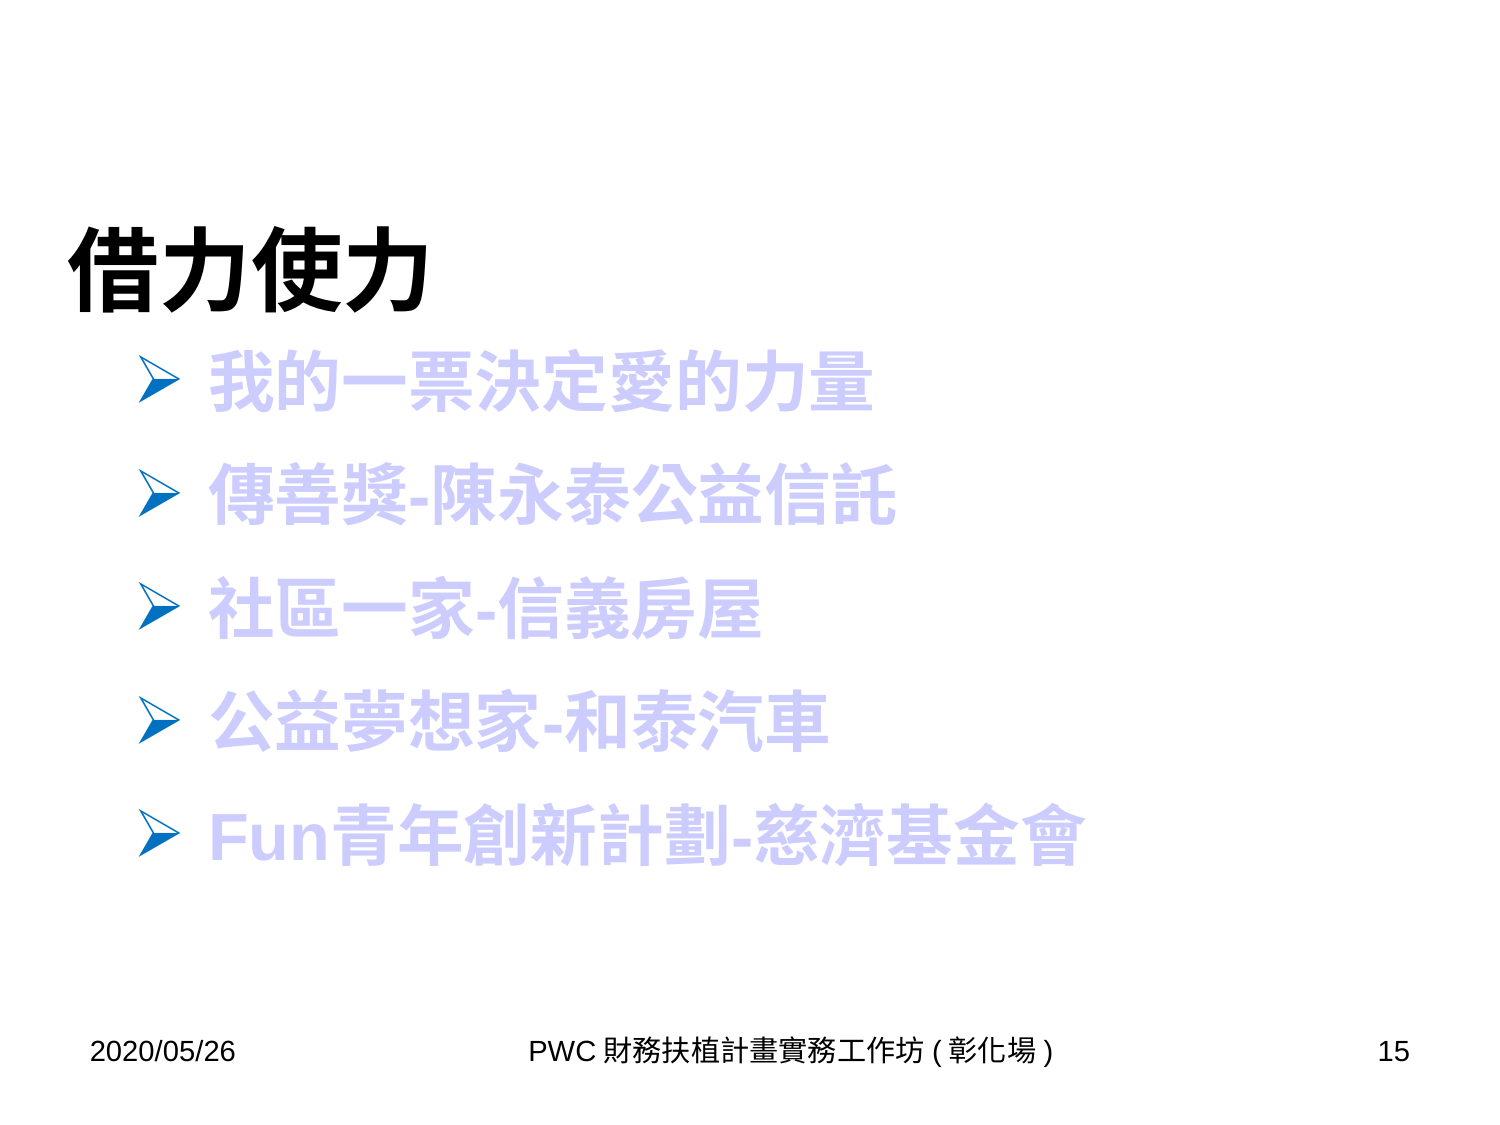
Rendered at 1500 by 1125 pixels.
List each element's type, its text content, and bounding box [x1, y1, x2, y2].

text_box 2020/05/26 [74, 1024, 426, 1103]
text_box <編號> [1074, 1024, 1426, 1103]
text_box PWC財務扶植計畫實務工作坊(彰化場) [512, 1024, 1070, 1103]
text_box 借力使力 我的一票決定愛的力量 傳善獎-陳永泰公益信託 社區一家-信義房屋 公益夢想家-和泰汽車 Fun青年創新計劃-慈濟基金會 [53, 125, 1404, 988]
